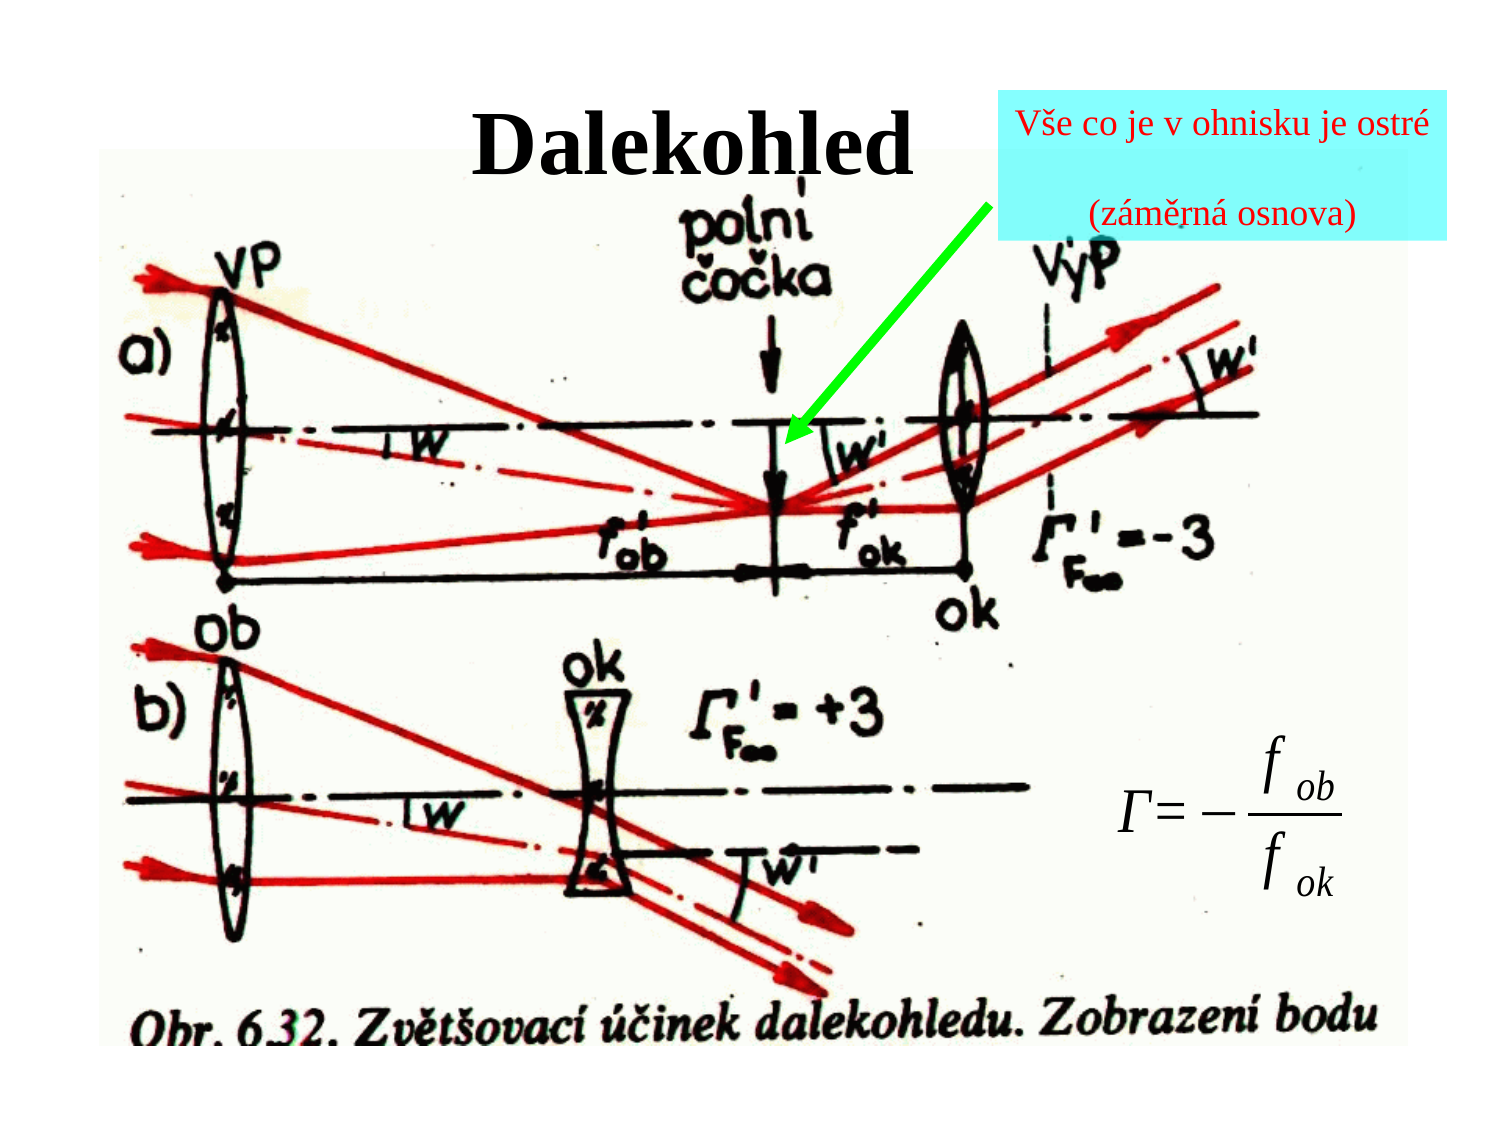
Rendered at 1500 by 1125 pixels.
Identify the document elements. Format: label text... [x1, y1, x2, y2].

text_box Dalekohled [124, 74, 1263, 201]
chart [1100, 725, 1375, 918]
text_box Vše co je v ohnisku je ostré (záměrná osnova) [998, 90, 1447, 241]
picture [99, 149, 1408, 1046]
